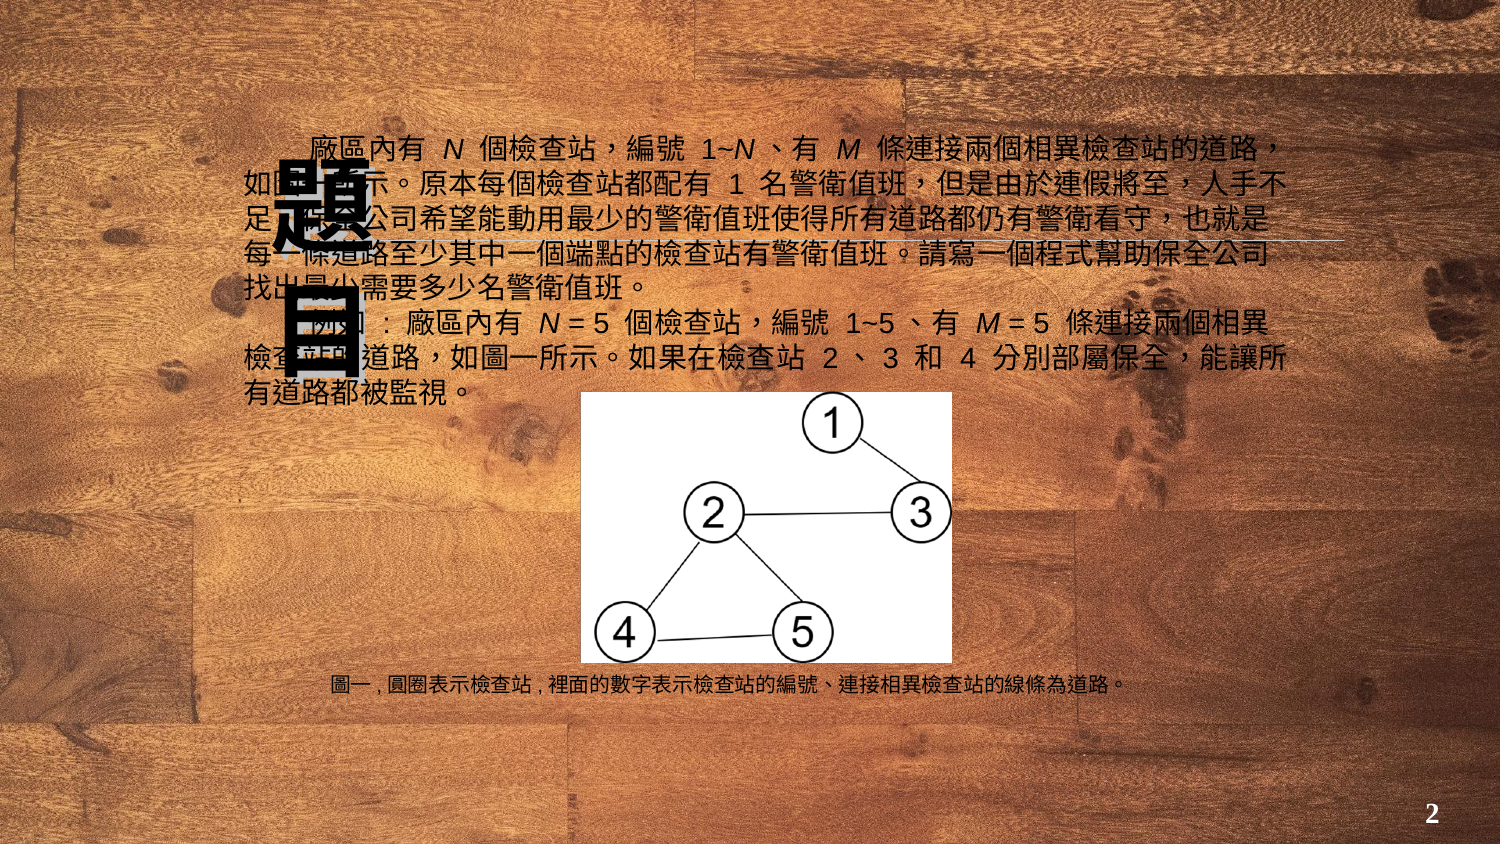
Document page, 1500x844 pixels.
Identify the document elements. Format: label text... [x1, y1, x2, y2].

picture [579, 390, 953, 664]
slide_number 2 [1410, 779, 1500, 844]
title 題 目 [28, 306, 210, 552]
text_box 圖一,圓圈表示檢查站,裡面的數字表示檢查站的編號、連接相異檢查站的線條為道路。 [314, 663, 1304, 740]
text_box 廠區內有 N 個檢查站，編號 1~N、有 M 條連接兩個相異檢查站的道路，如圖一所示。原本每個檢查站都配有 1 名警衛值班，但是由於連假將至，人手不足，保全公司希望能動用最少的警衛值班使得所有道路都仍有警衛看守，也就是每一條道路至少其中一個端點的檢查站有警衛值班。請寫一個程式幫助保全公司找出最少需要多少名警衛值班。 例如 : 廠區內有 N = 5 個檢查站，編號 1~5、有 M = 5 條連接兩個相異檢查站的道路，如圖一所示。如果在檢查站 2、3 和 4 分別部屬保全，能讓所有道路都被監視。 [228, 123, 1303, 602]
